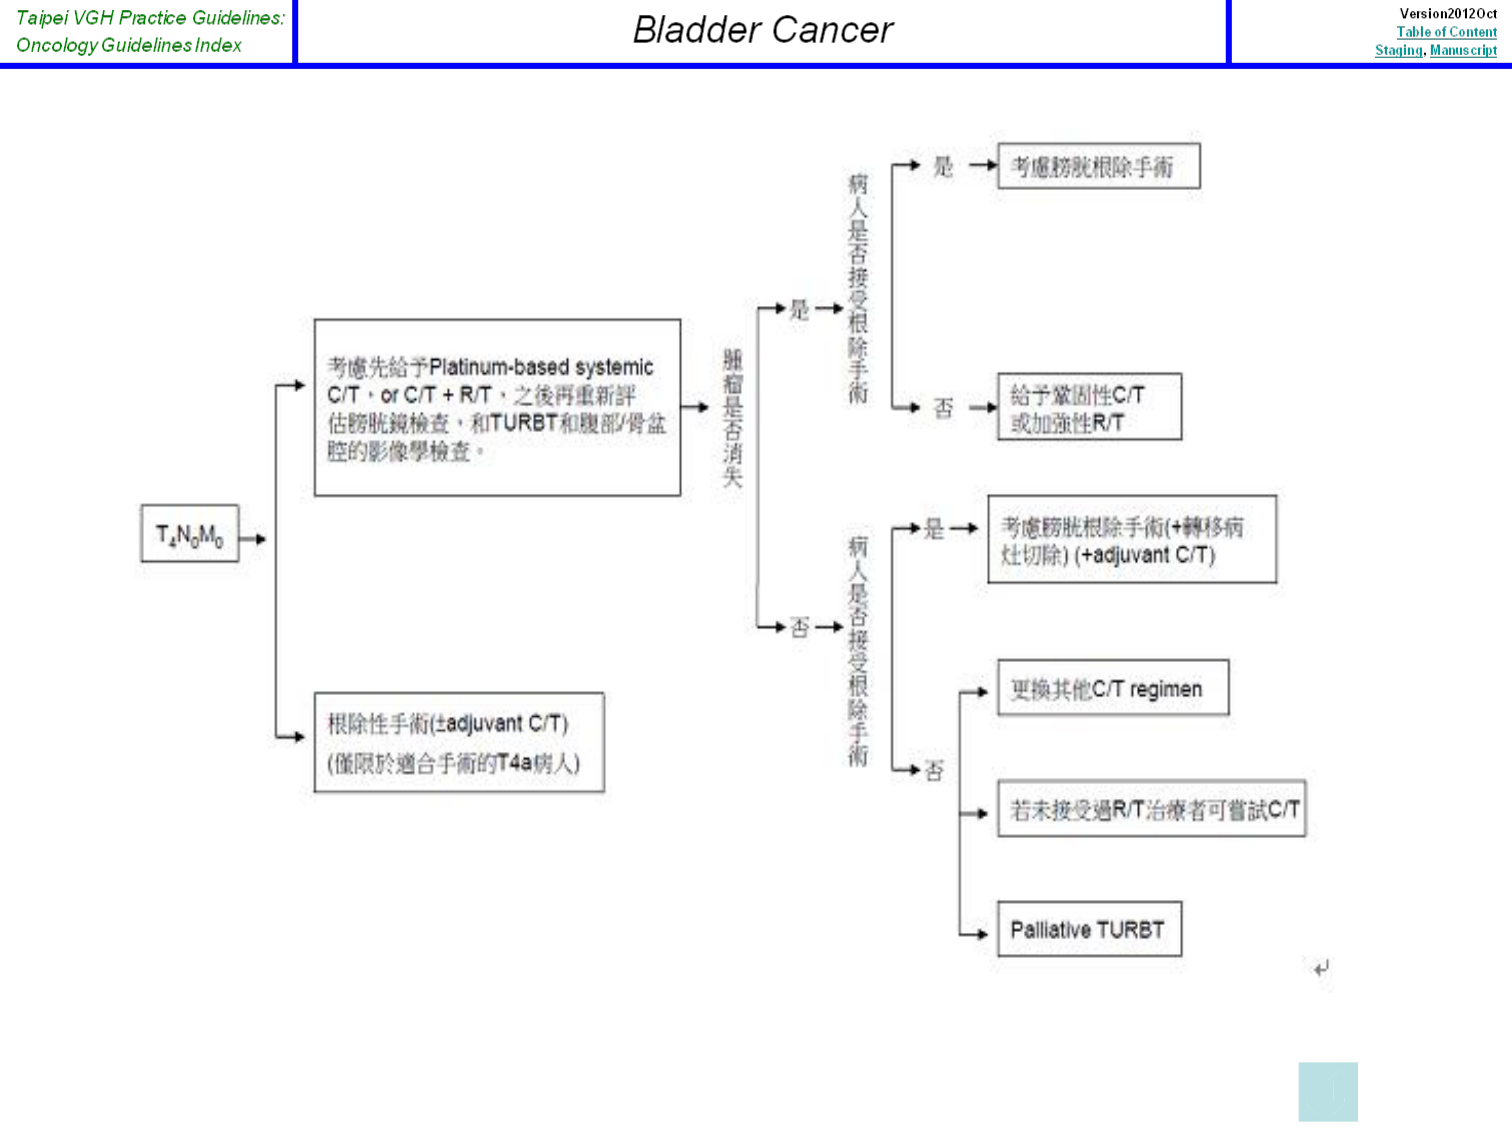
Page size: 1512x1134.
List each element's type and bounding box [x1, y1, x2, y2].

picture [70, 129, 1442, 993]
